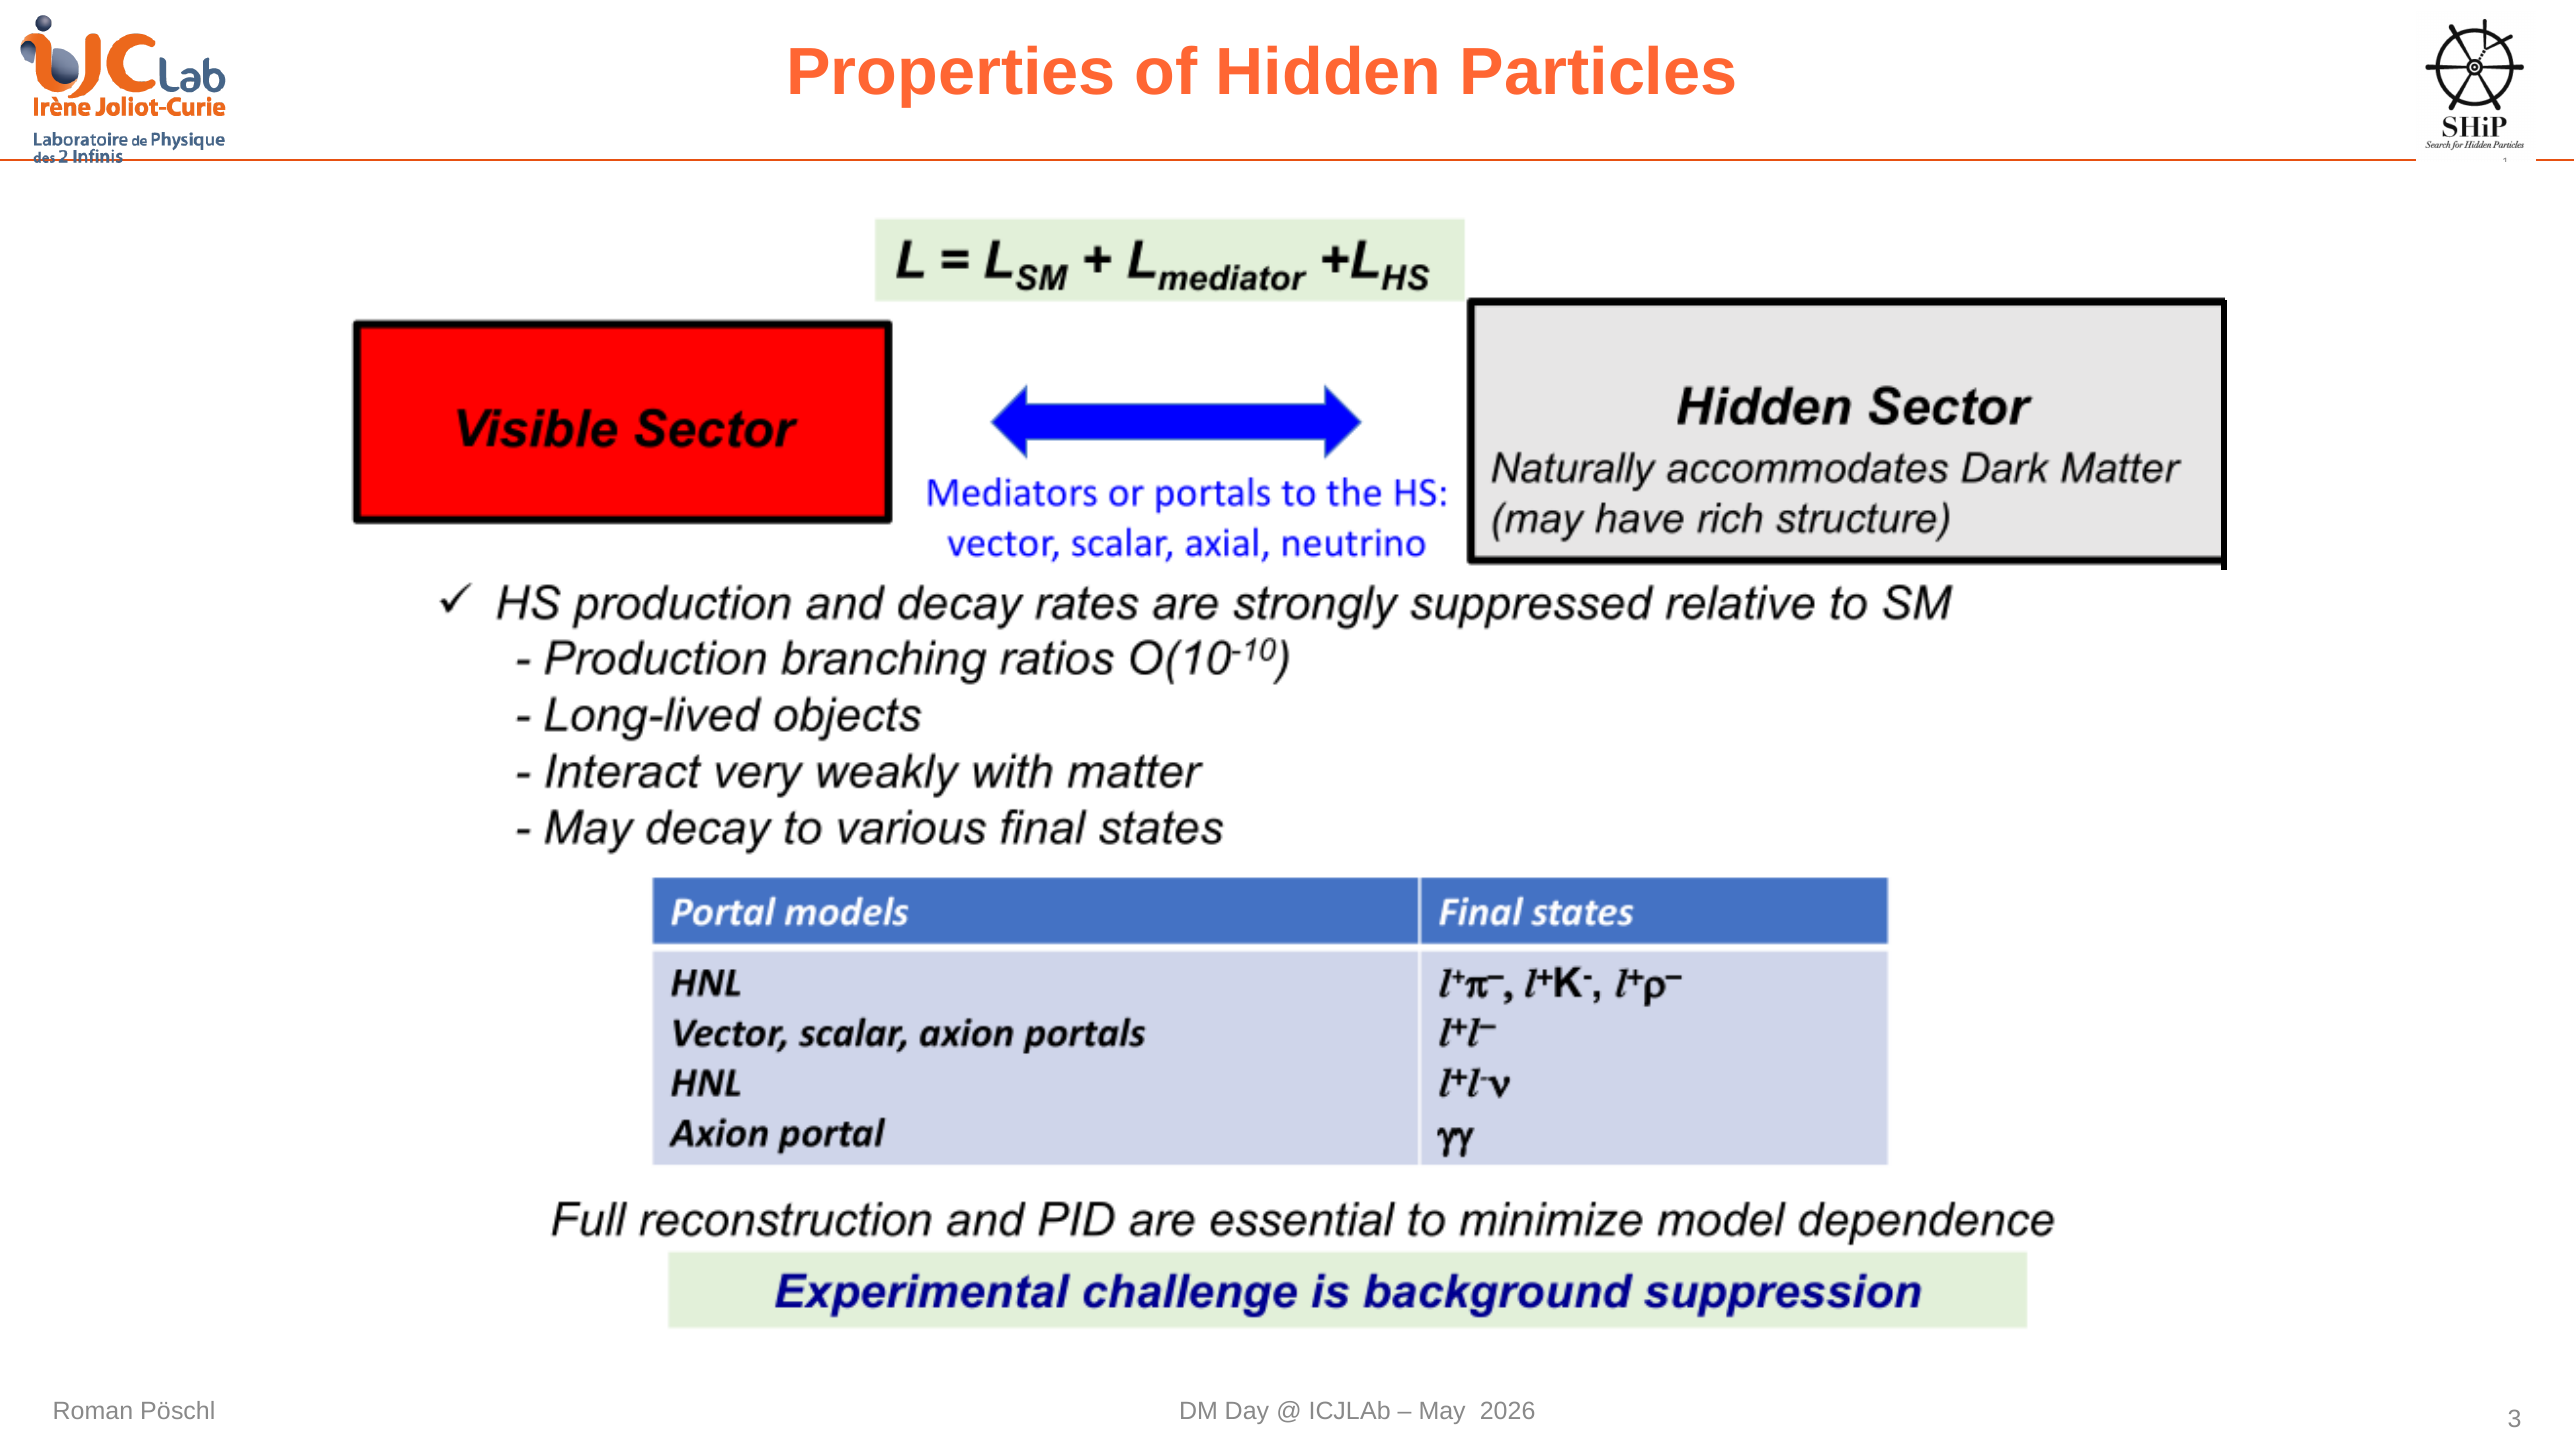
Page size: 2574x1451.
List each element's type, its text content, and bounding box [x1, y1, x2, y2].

picture [350, 181, 2225, 1382]
picture [4, 0, 241, 178]
title Properties of Hidden Particles [104, 23, 2421, 121]
picture [2416, 11, 2536, 162]
